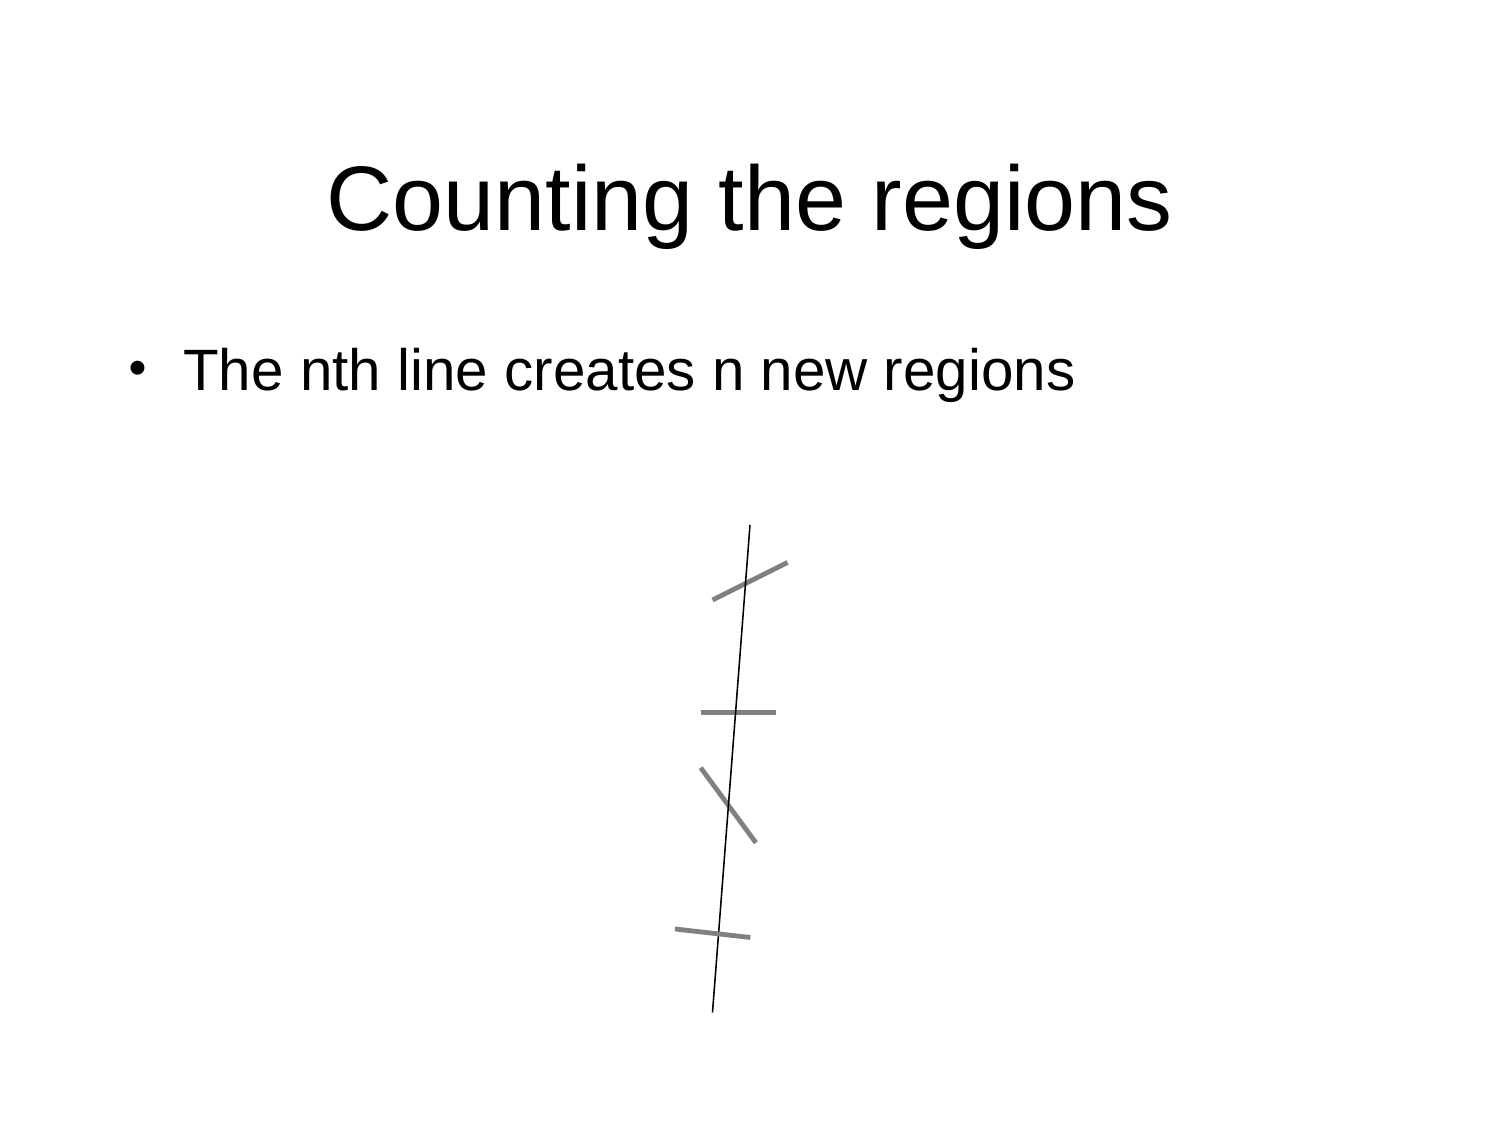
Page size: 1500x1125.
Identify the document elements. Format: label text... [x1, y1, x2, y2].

title Counting the regions [112, 99, 1388, 288]
list The nth line creates n new regions [112, 324, 1388, 1000]
